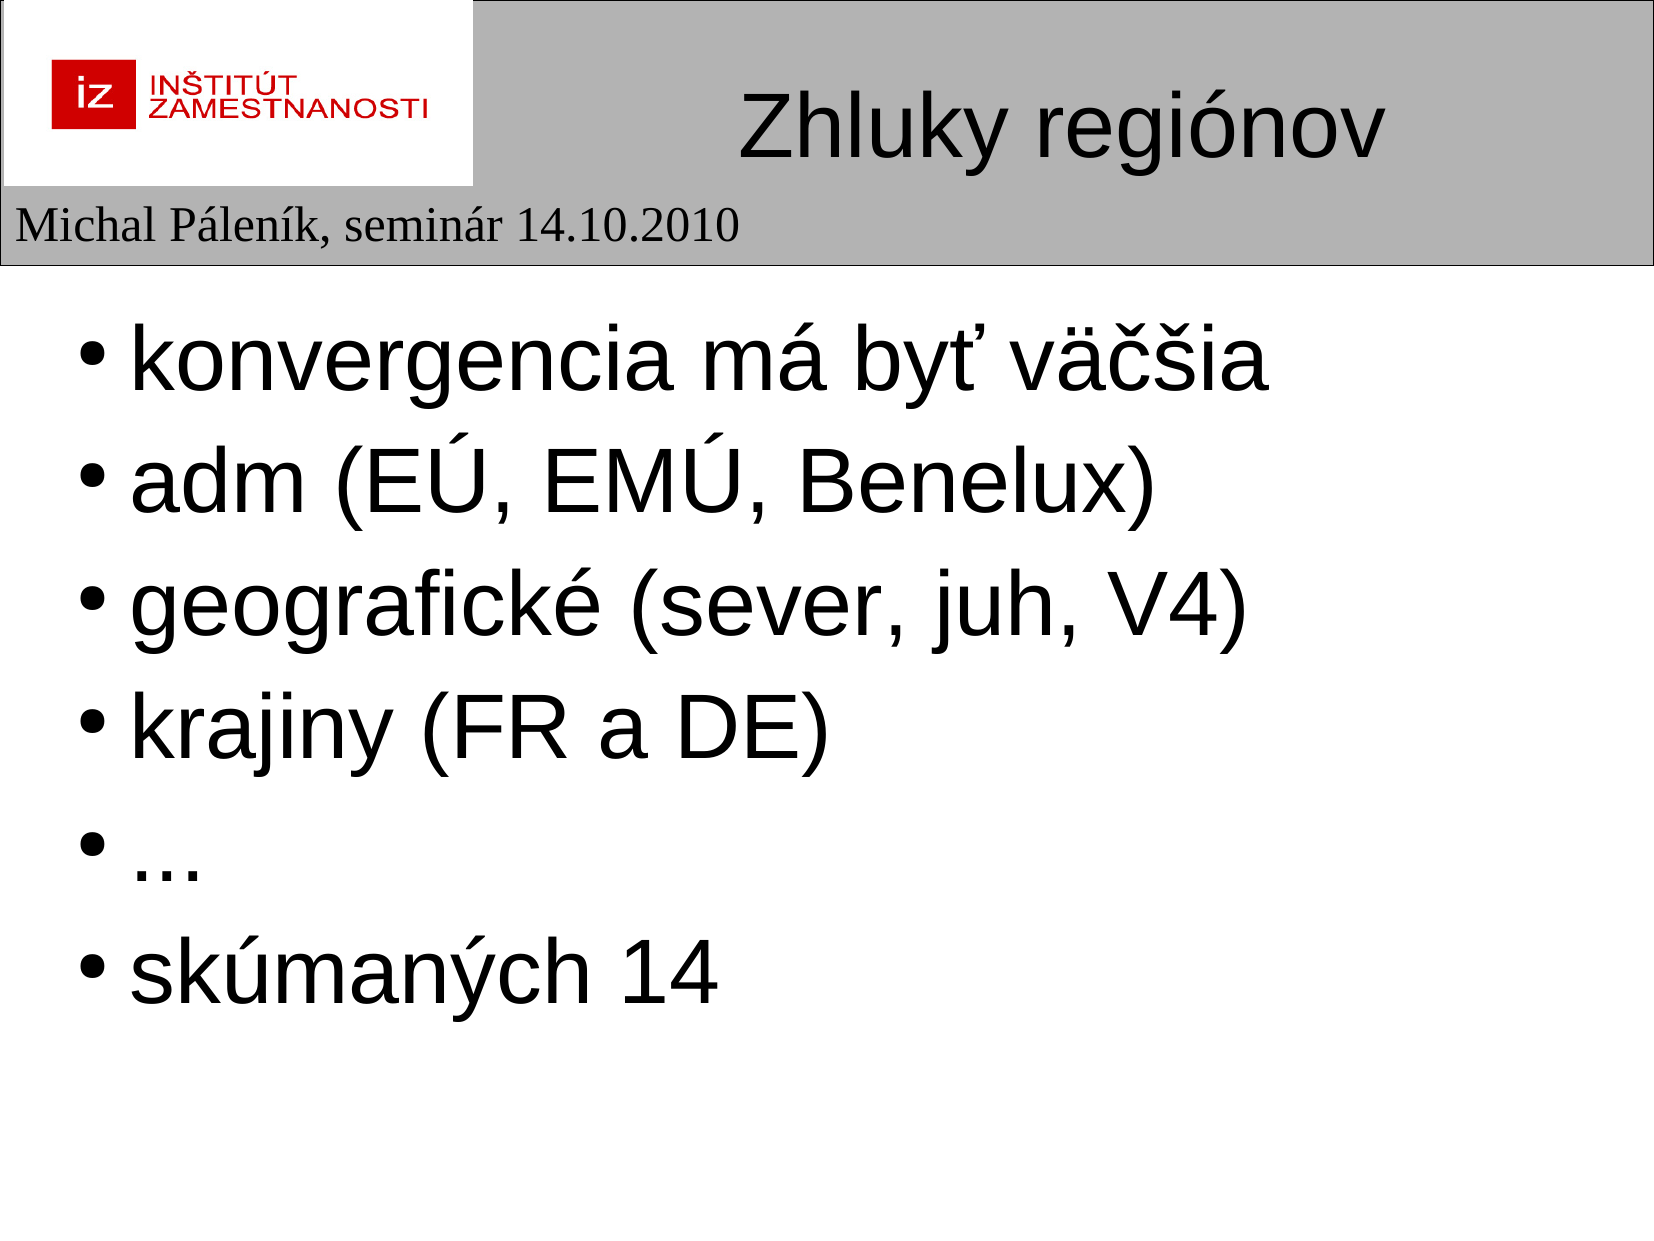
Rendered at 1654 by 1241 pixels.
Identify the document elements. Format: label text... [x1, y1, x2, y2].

title Zhluky regiónov [561, 37, 1565, 229]
list konvergencia má byť väčšia adm (EÚ, EMÚ, Benelux) geografické (sever, juh, V4) krajiny (FR a DE) ... skúmaných 14 [59, 324, 1625, 1167]
picture [4, 0, 473, 186]
